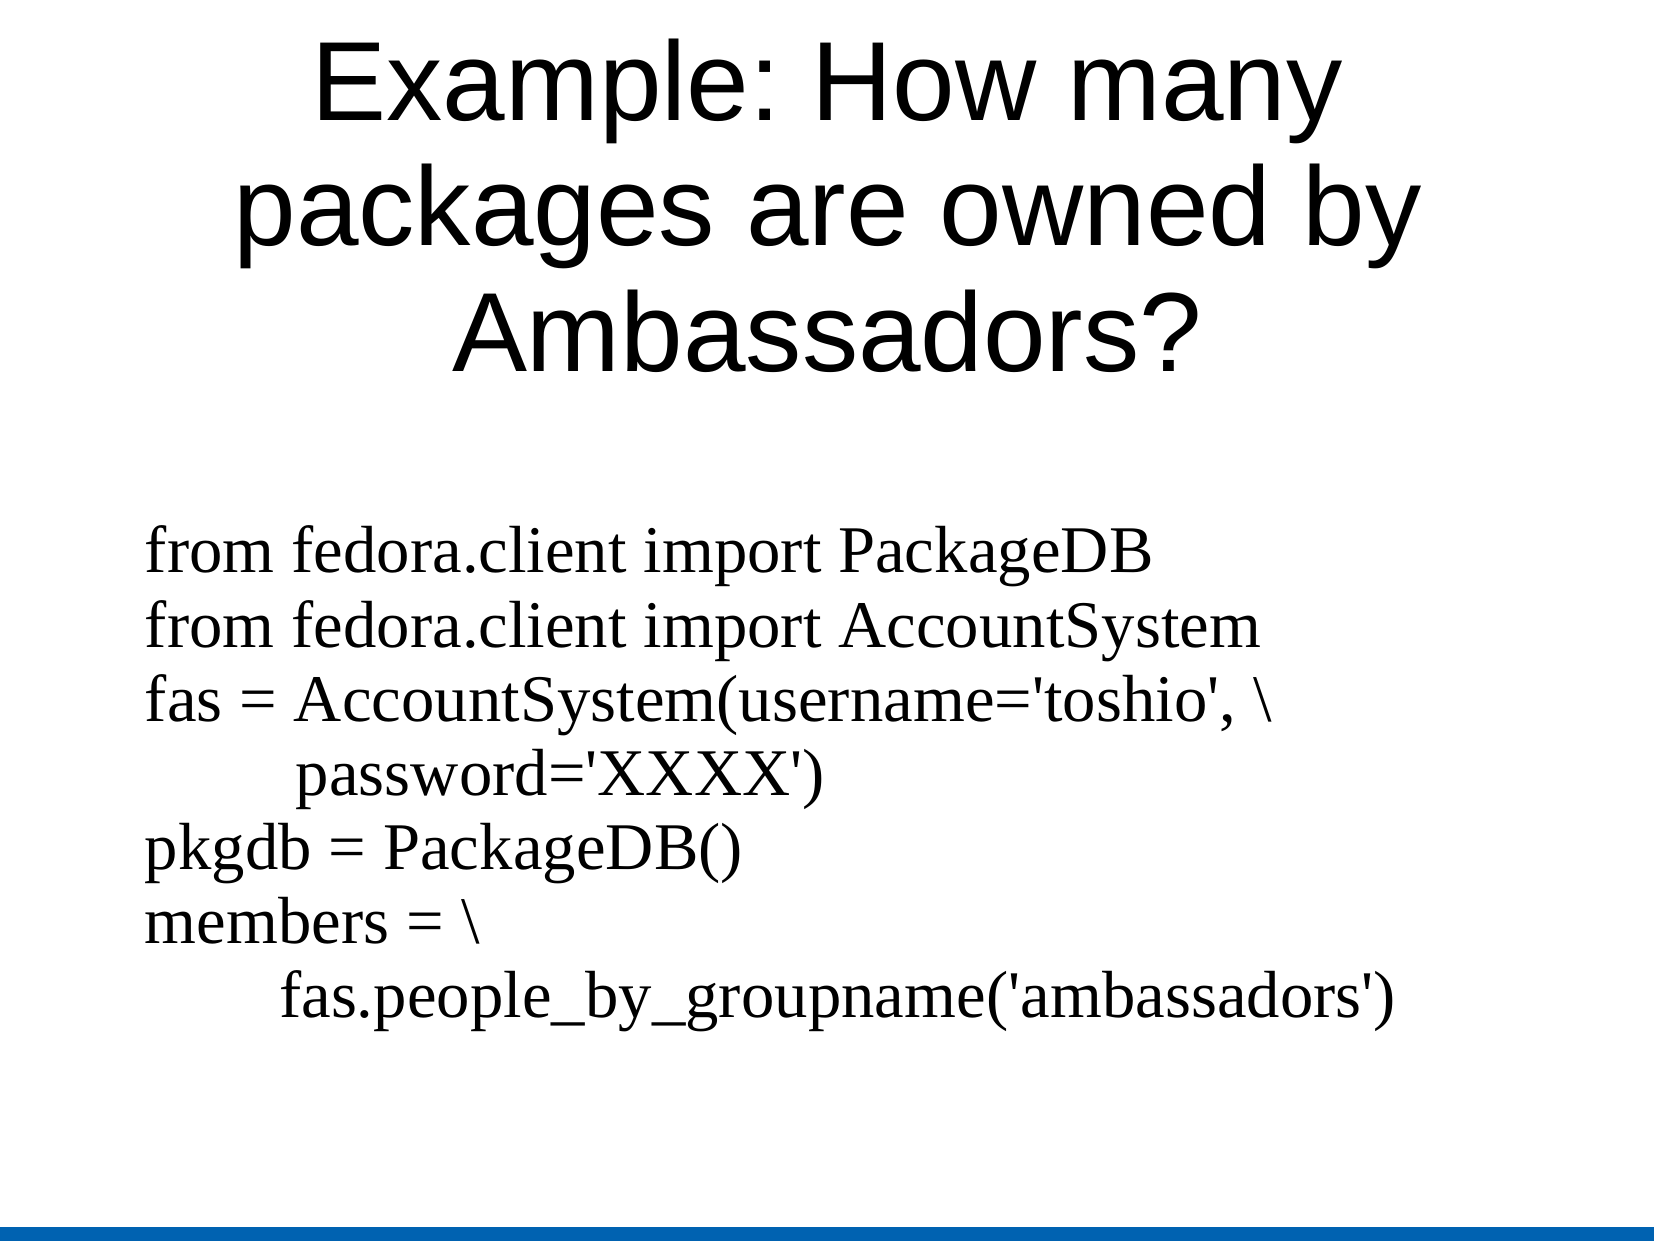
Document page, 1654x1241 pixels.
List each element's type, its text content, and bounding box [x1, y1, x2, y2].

title Example: How many packages are owned by Ambassadors? [121, 0, 1533, 344]
subtitle from fedora.client import PackageDB from fedora.client import AccountSystem fas = AccountSystem(username='toshio', \ password='XXXX') pkgdb = PackageDB() members = \ fas.people_by_groupname('ambassadors') [121, 344, 1533, 1127]
